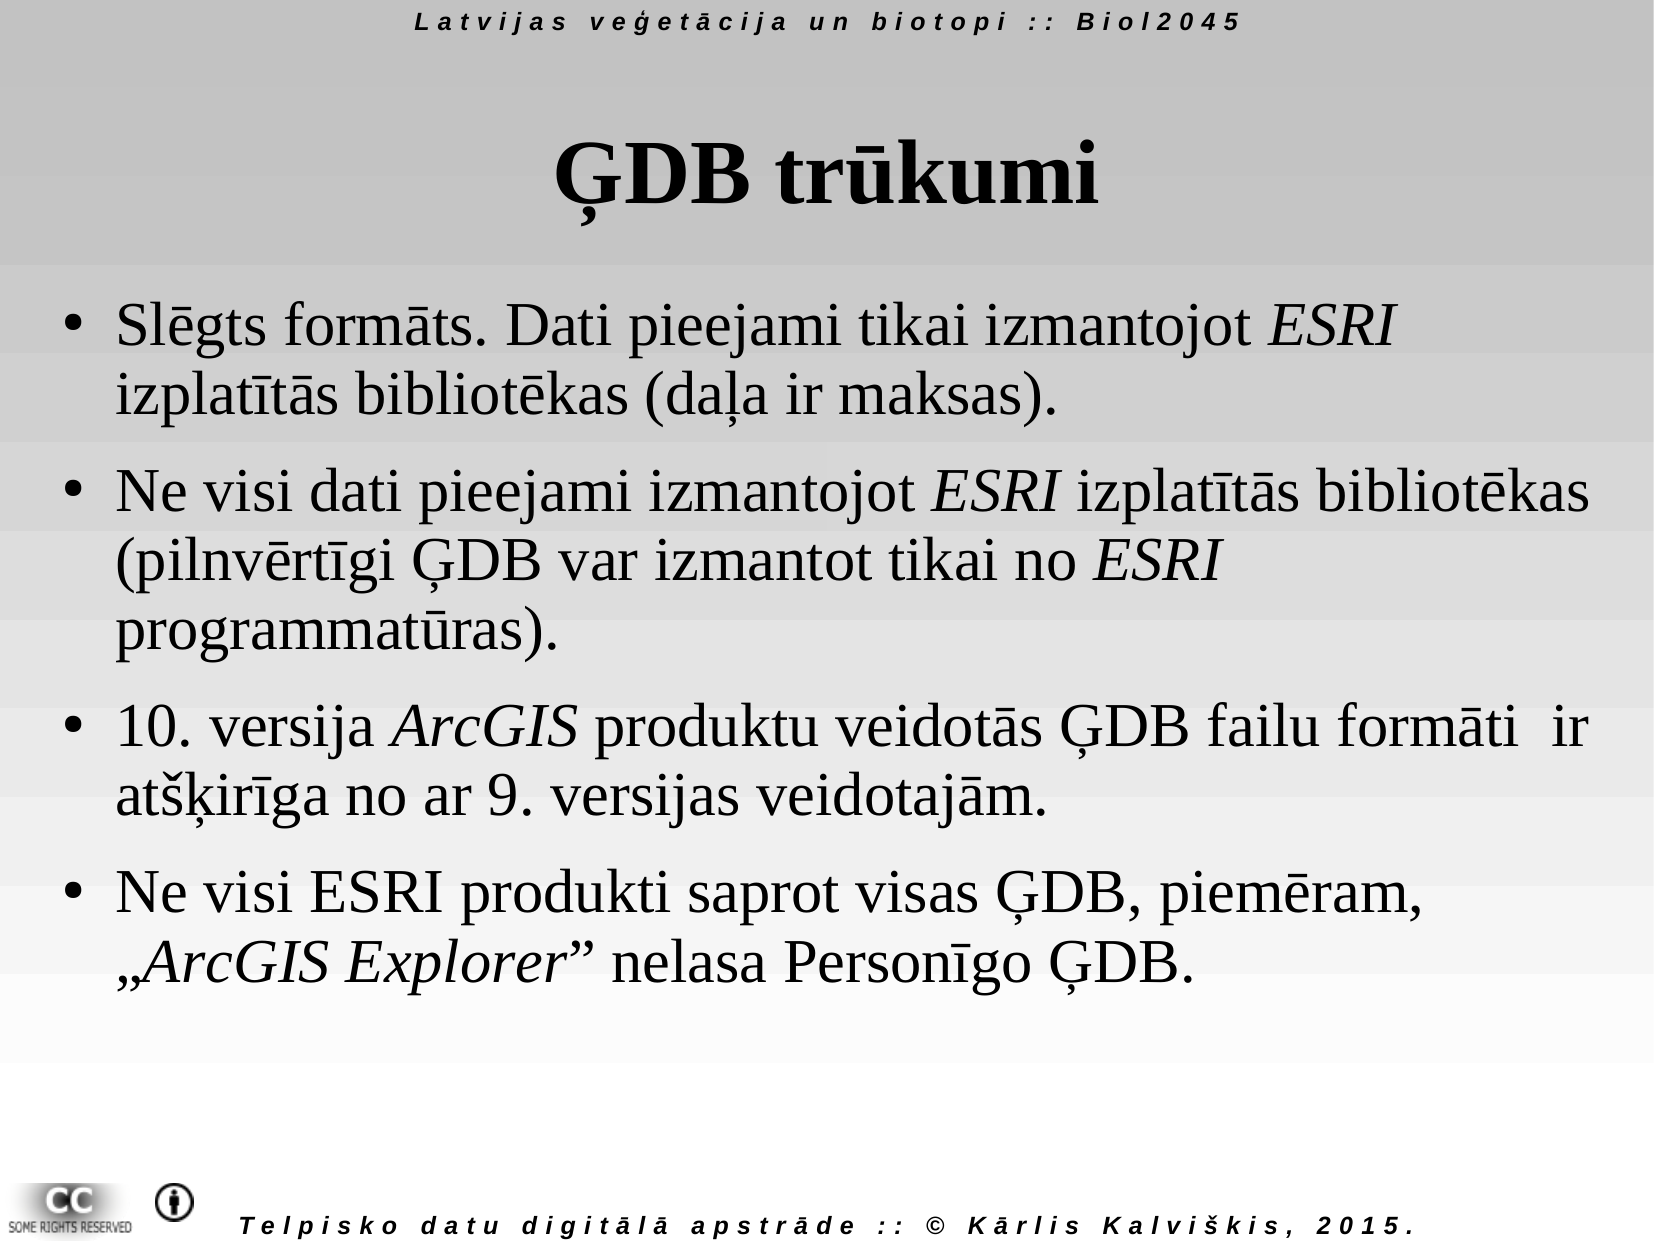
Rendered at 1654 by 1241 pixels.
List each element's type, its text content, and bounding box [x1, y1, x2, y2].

picture [0, 0, 1654, 1241]
list Slēgts formāts. Dati pieejami tikai izmantojot ESRI izplatītās bibliotēkas (daļa ir maksas). Ne visi dati pieejami izmantojot ESRI izplatītās bibliotēkas (pilnvērtīgi ĢDB var izmantot tikai no ESRI programmatūras). 10. versija ArcGIS produktu veidotās ĢDB failu formāti ir atšķirīga no ar 9. versijas veidotajām. Ne visi ESRI produkti saprot visas ĢDB, piemēram, „ArcGIS Explorer” nelasa Personīgo ĢDB. [44, 289, 1610, 1113]
title ĢDB trūkumi [29, 49, 1625, 296]
